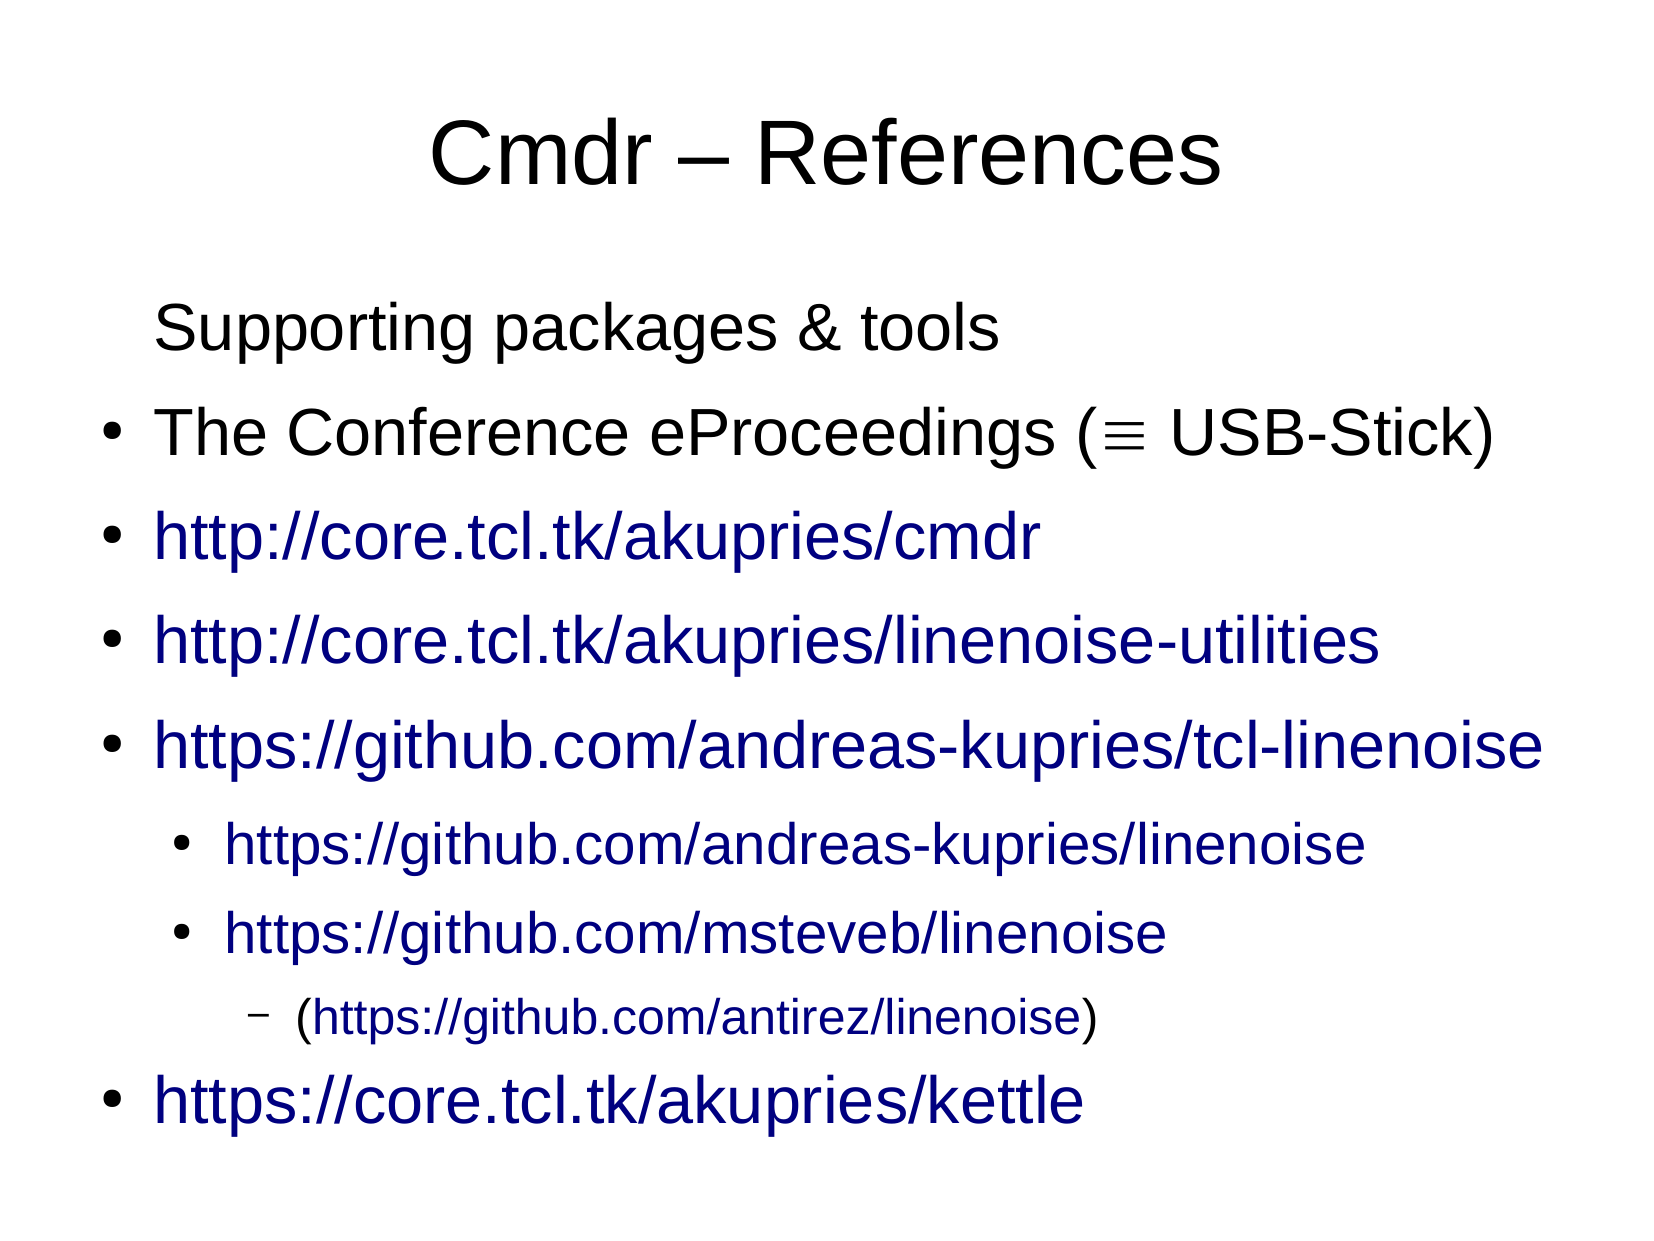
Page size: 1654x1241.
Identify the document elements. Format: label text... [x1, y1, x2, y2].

title Cmdr – References [82, 56, 1571, 250]
list Supporting packages & tools The Conference eProceedings (º USB-Stick) http://core.tcl.tk/akupries/cmdr http://core.tcl.tk/akupries/linenoise-utilities https://github.com/andreas-kupries/tcl-linenoise https://github.com/andreas-kupries/linenoise https://github.com/msteveb/linenoise (https://github.com/antirez/linenoise) https://core.tcl.tk/akupries/kettle [82, 290, 1571, 1150]
